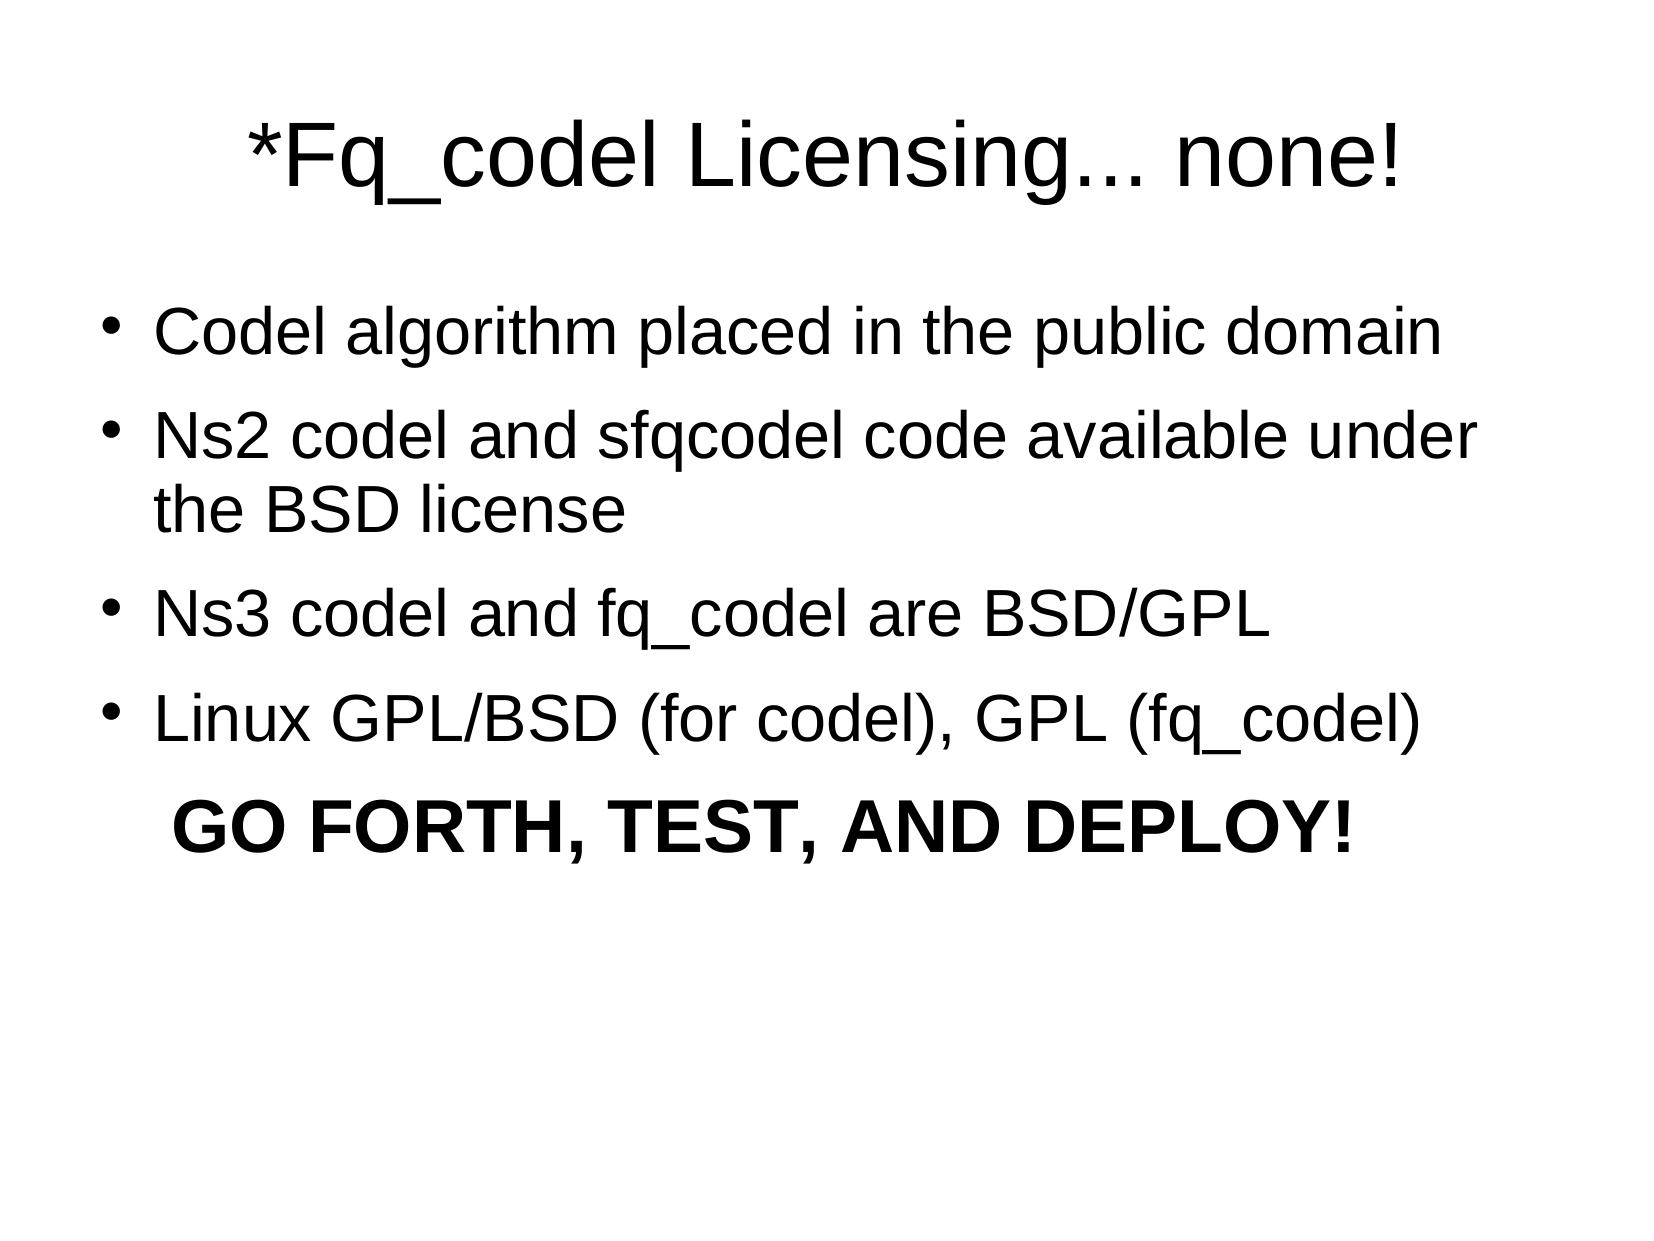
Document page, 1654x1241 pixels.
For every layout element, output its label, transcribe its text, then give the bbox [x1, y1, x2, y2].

title *Fq_codel Licensing... none! [82, 49, 1571, 257]
list Codel algorithm placed in the public domain Ns2 codel and sfqcodel code available under the BSD license Ns3 codel and fq_codel are BSD/GPL Linux GPL/BSD (for codel), GPL (fq_codel) GO FORTH, TEST, AND DEPLOY! [82, 290, 1538, 1010]
